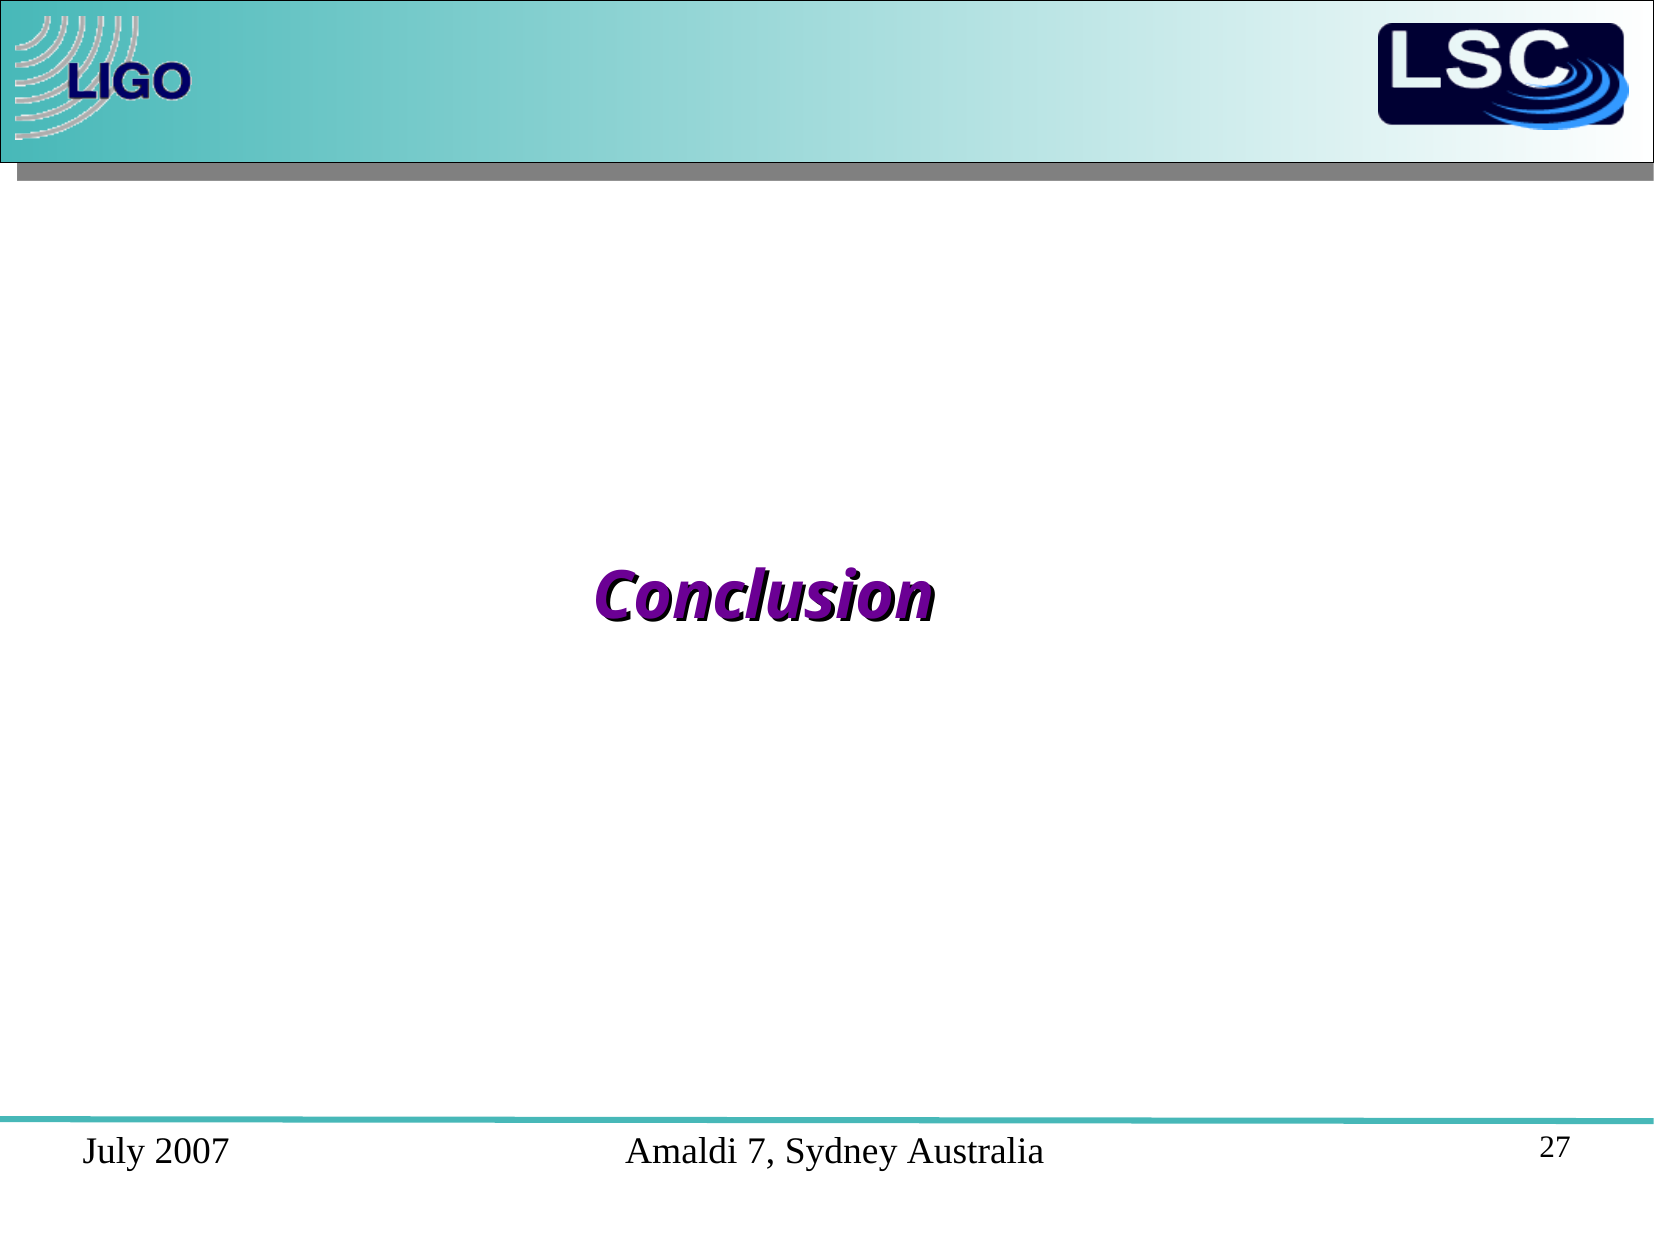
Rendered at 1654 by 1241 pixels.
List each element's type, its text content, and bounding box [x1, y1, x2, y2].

picture [15, 16, 192, 140]
text_box Conclusion [577, 539, 993, 637]
picture [1378, 23, 1629, 130]
